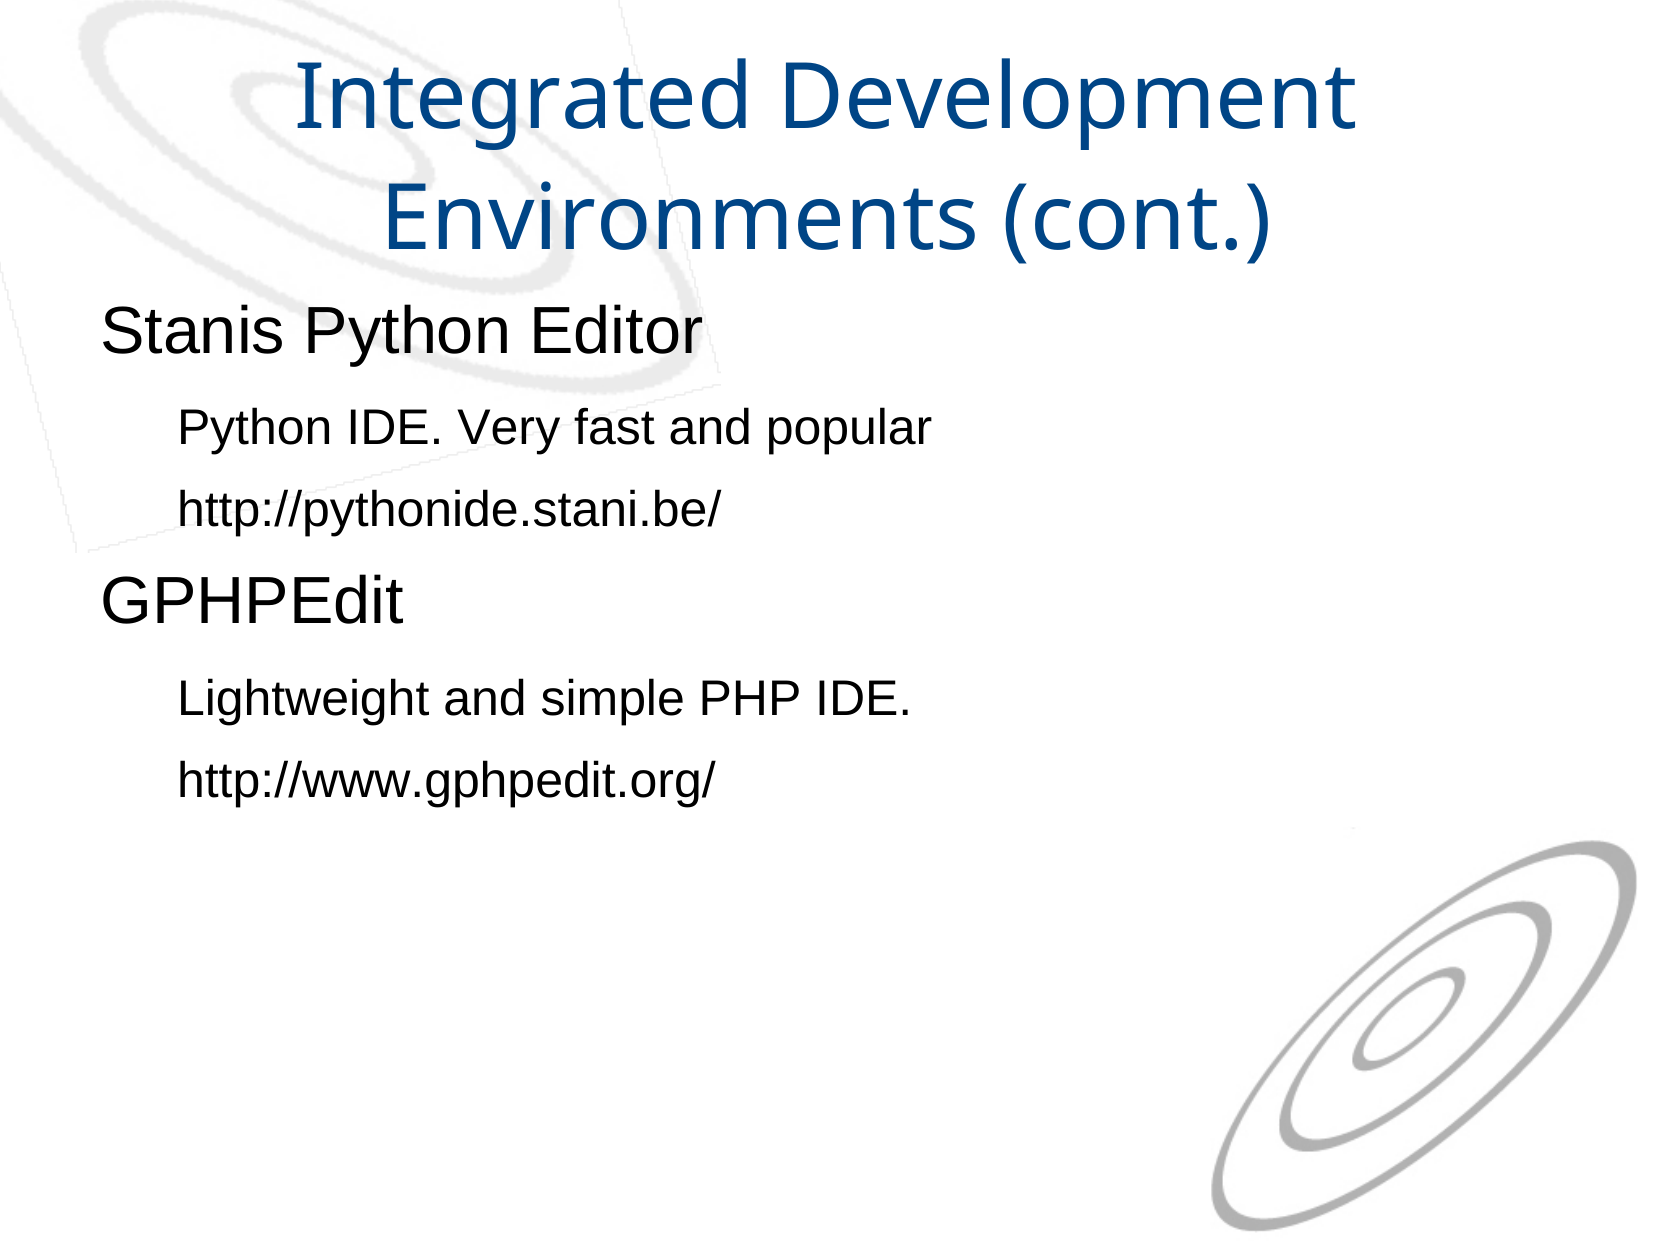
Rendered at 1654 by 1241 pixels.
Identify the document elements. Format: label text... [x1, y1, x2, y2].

title Integrated Development Environments (cont.)‏ [82, 46, 1571, 260]
list Stanis Python Editor Python IDE. Very fast and popular http://pythonide.stani.be/ GPHPEdit Lightweight and simple PHP IDE. http://www.gphpedit.org/ [82, 290, 1571, 1094]
picture [1210, 826, 1638, 1241]
